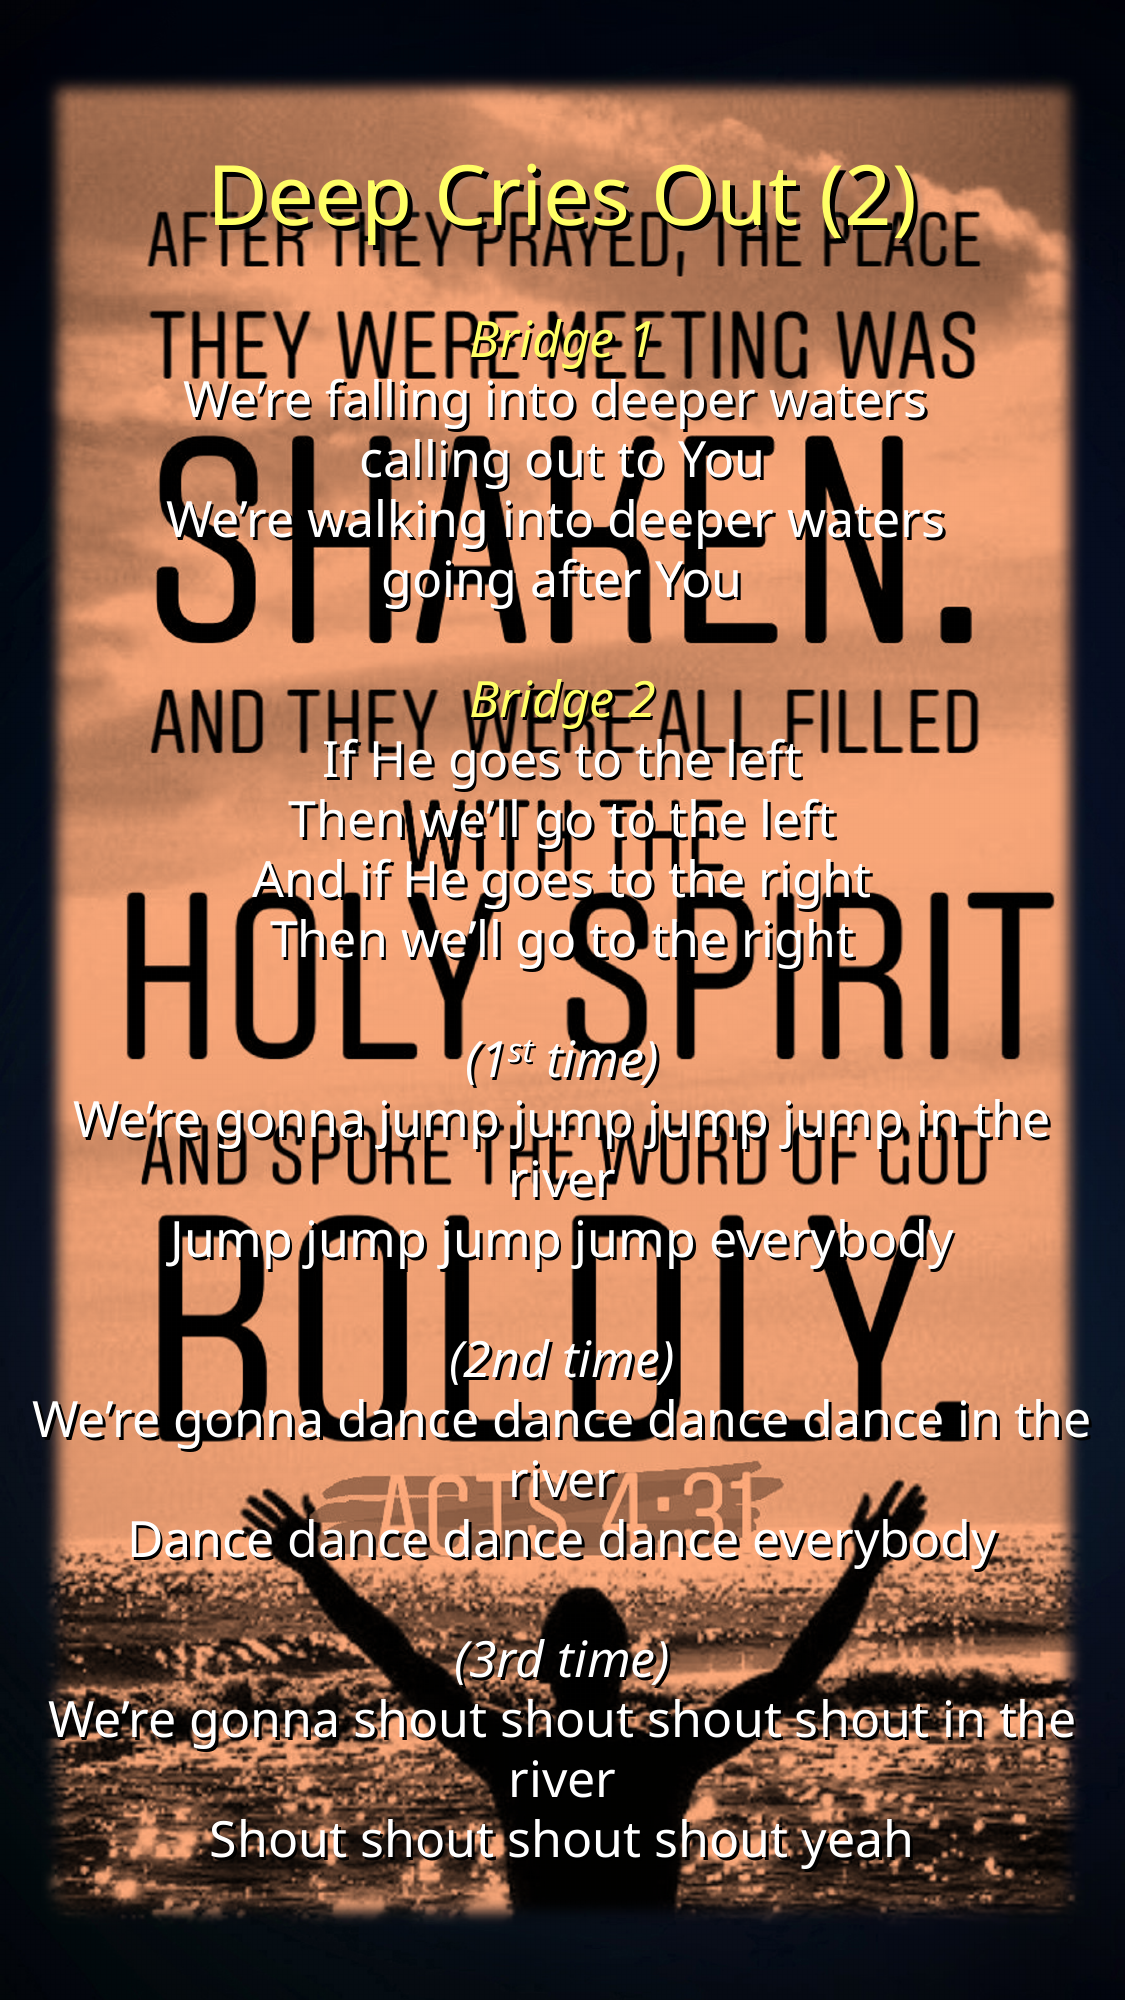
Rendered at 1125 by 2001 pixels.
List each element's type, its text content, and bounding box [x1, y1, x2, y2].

text_box Bridge 1 We’re falling into deeper waters calling out to You We’re walking into deeper waters going after You Bridge 2 If He goes to the left Then we’ll go to the left And if He goes to the right Then we’ll go to the right (1st time) We’re gonna jump jump jump jump in the river Jump jump jump jump everybody (2nd time) We’re gonna dance dance dance dance in the river Dance dance dance dance everybody (3rd time) We’re gonna shout shout shout shout in the river Shout shout shout shout yeah [0, 300, 1125, 1770]
text_box Deep Cries Out (2) [0, 135, 1125, 252]
